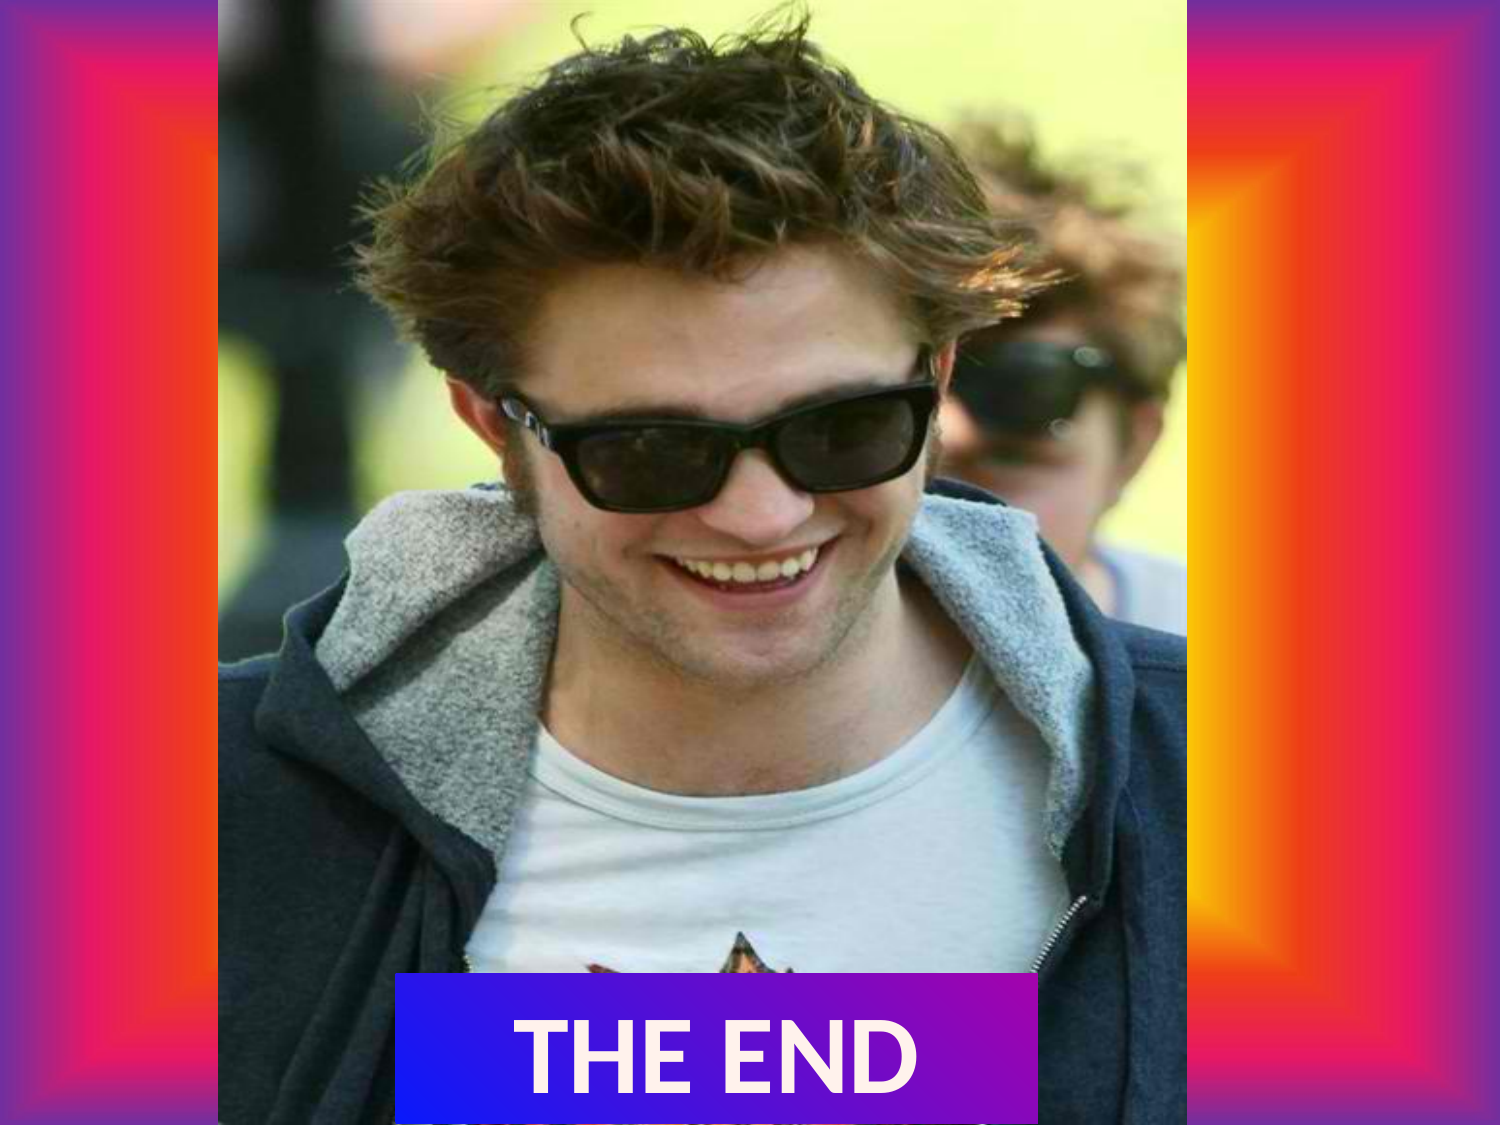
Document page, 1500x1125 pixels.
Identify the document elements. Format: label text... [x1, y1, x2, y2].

text_box THE END [395, 973, 1038, 1124]
picture [0, 0, 1500, 1125]
